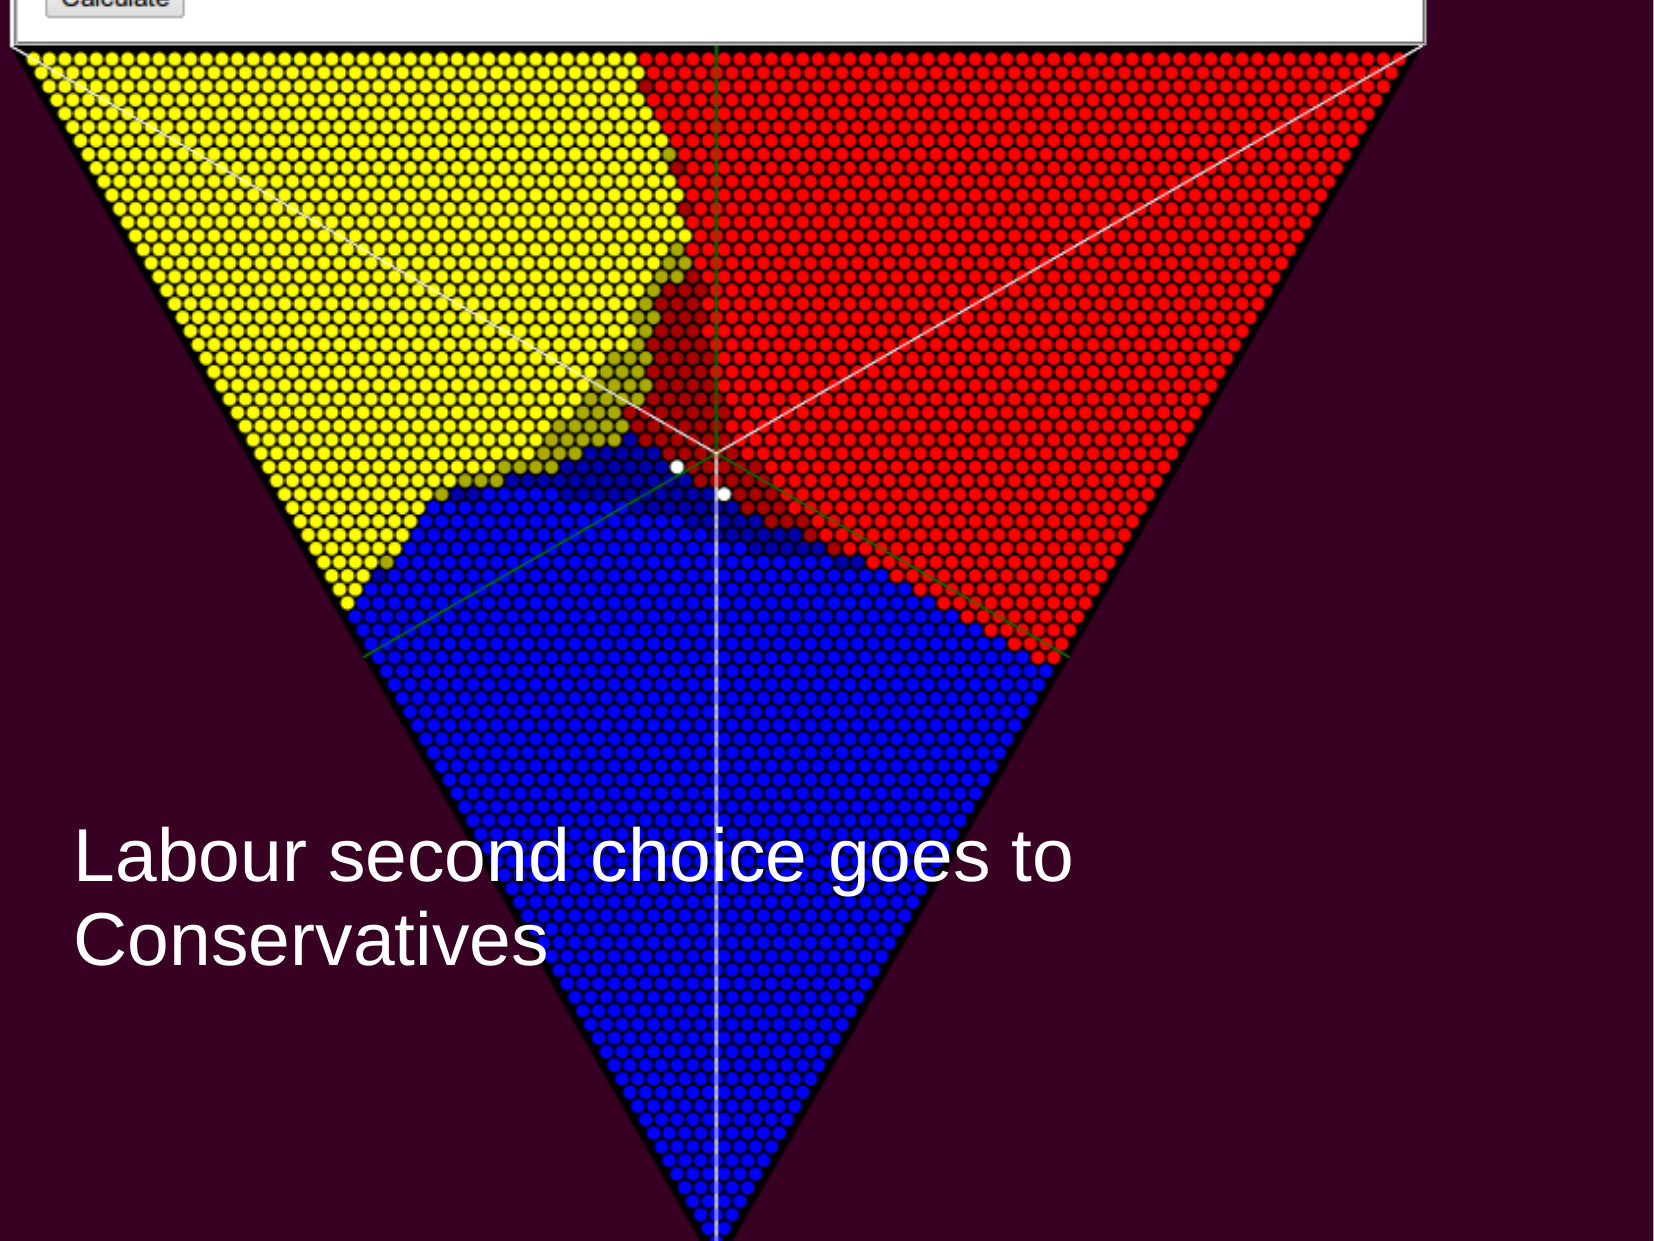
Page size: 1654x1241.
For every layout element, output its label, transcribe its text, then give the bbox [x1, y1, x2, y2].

picture [0, 0, 1654, 1241]
text_box Labour second choice goes to Conservatives [59, 805, 1565, 1034]
